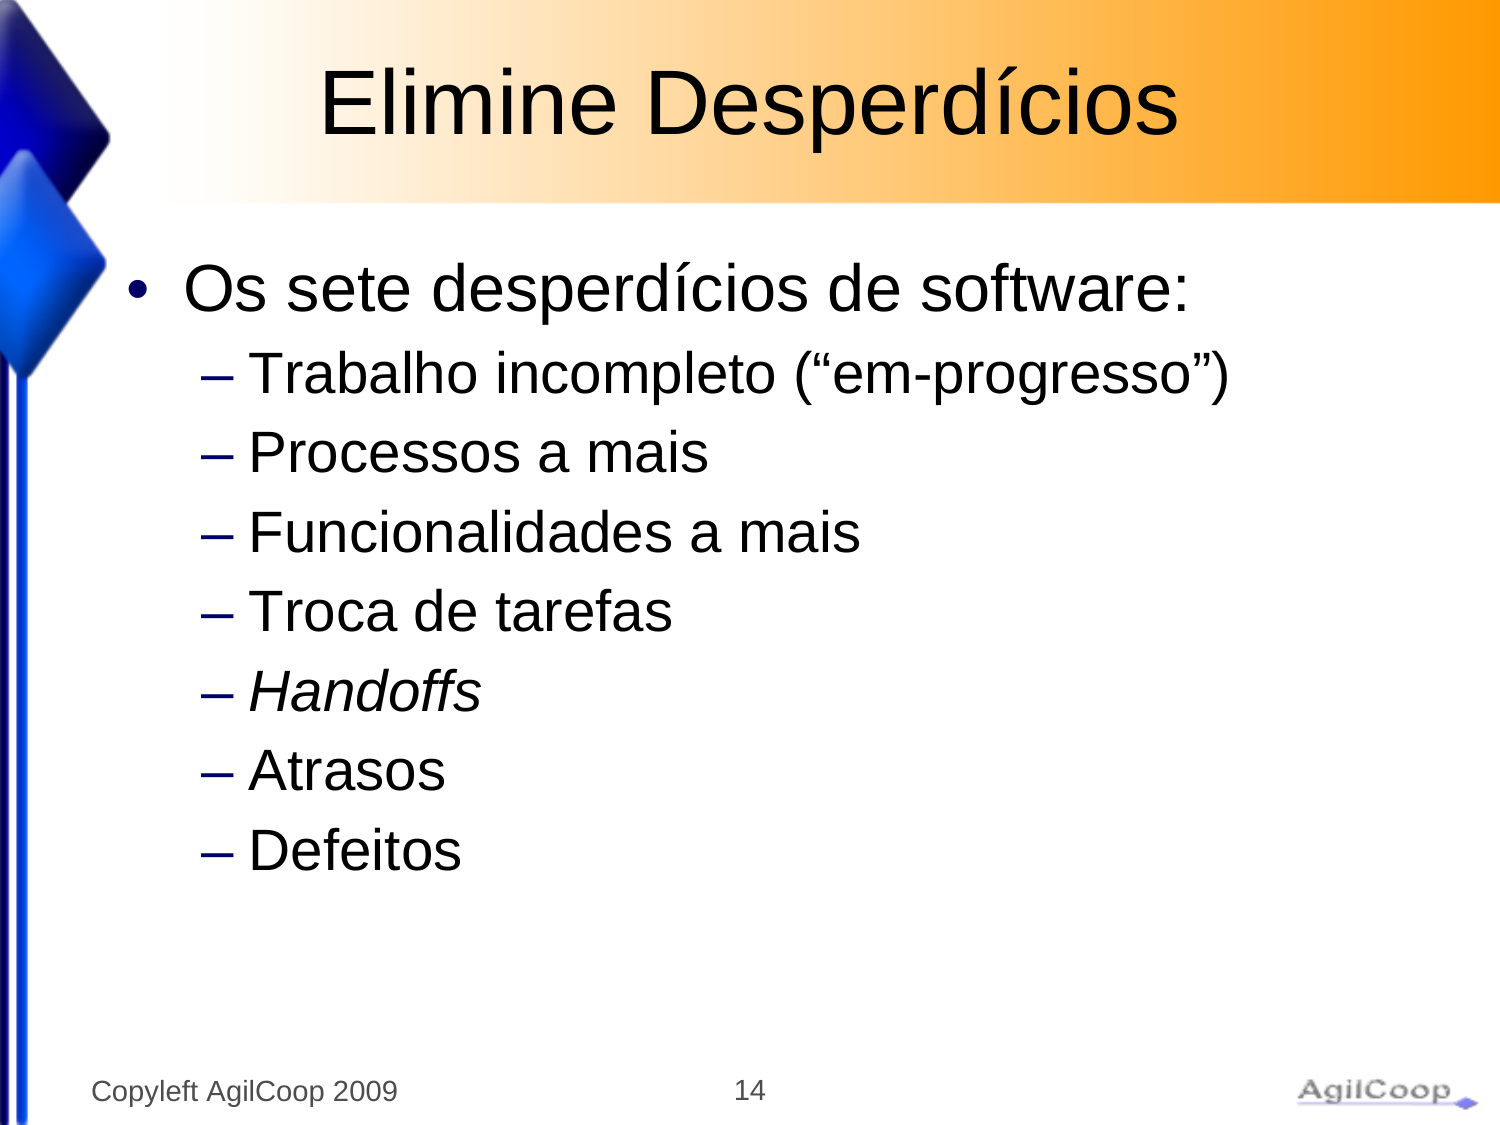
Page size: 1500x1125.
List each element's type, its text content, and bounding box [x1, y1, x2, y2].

picture [0, 0, 1500, 1125]
list Os sete desperdícios de software: Trabalho incompleto (“em-progresso”) Processos a mais Funcionalidades a mais Troca de tarefas Handoffs Atrasos Defeitos [112, 243, 1425, 1006]
title Elimine Desperdícios [75, 8, 1426, 197]
